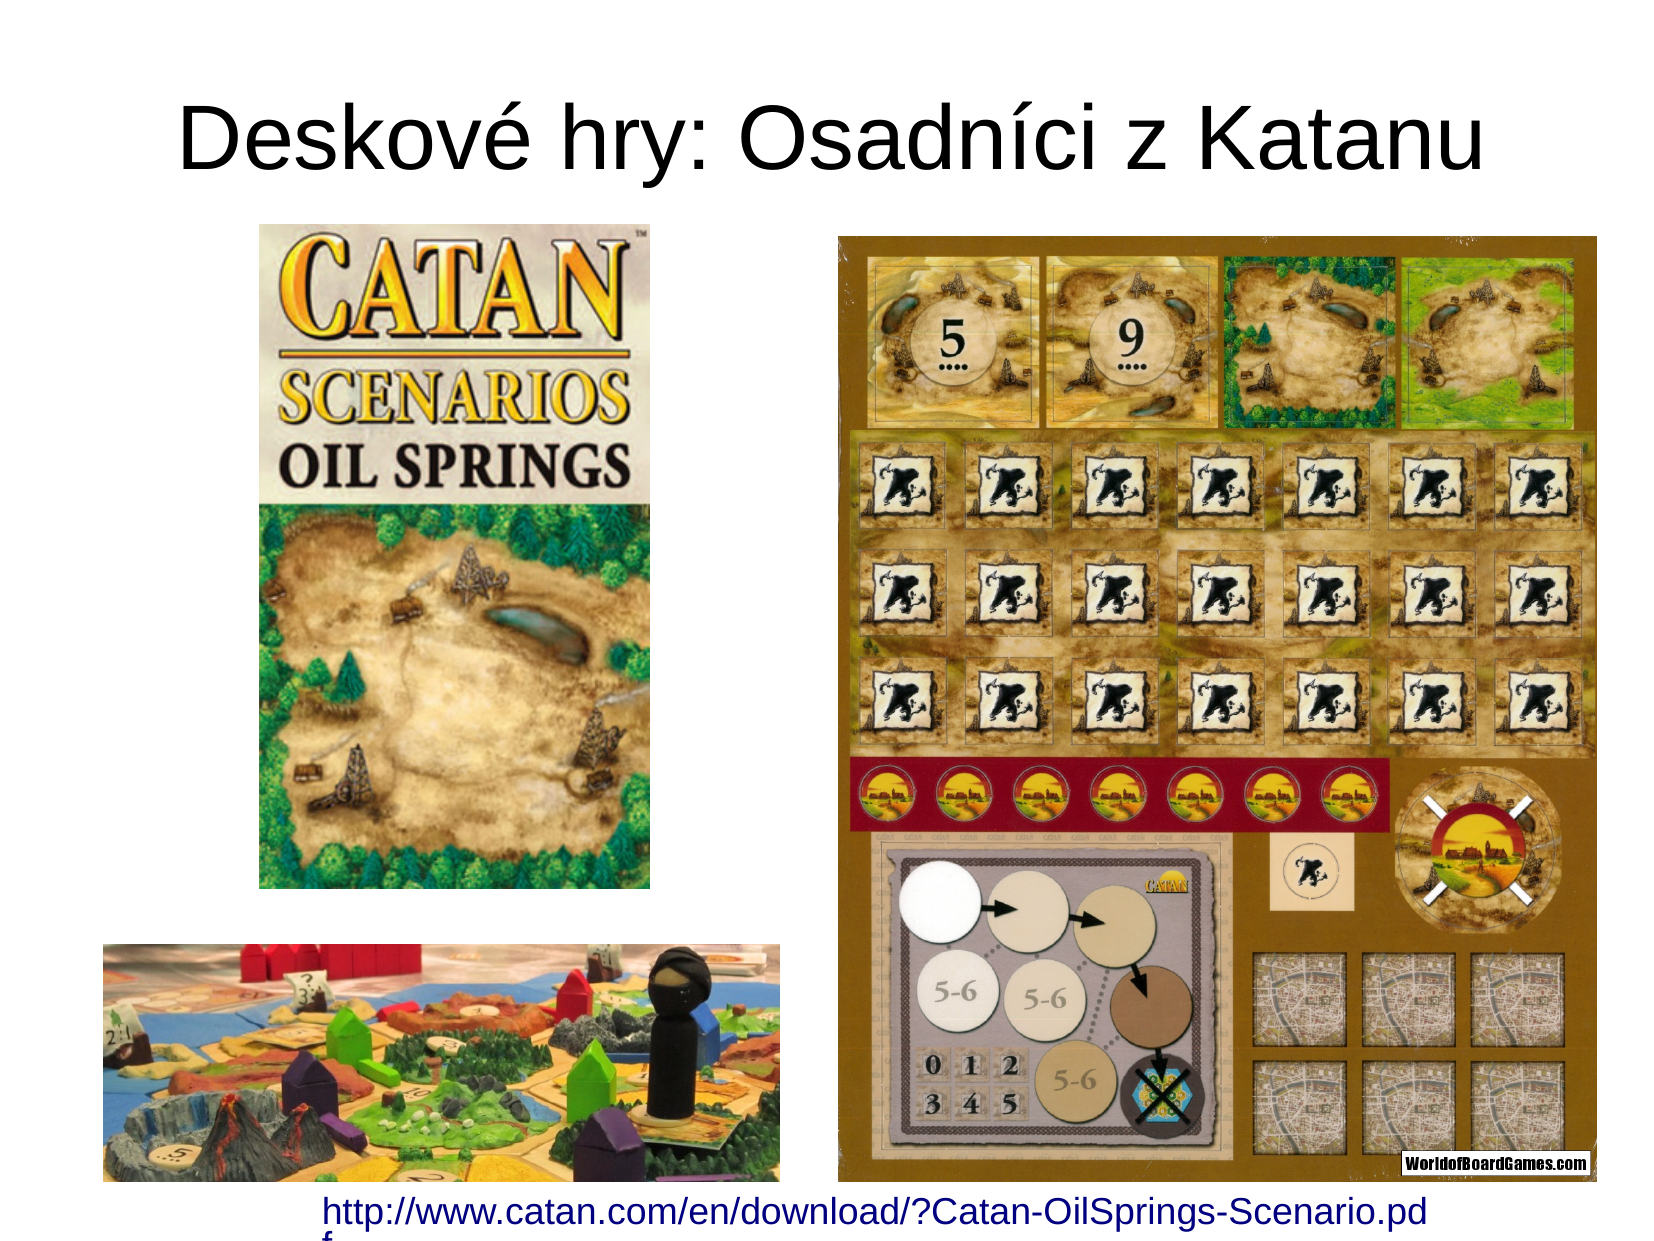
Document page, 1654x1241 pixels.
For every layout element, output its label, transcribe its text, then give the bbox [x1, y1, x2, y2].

picture [103, 944, 780, 1182]
title Deskové hry: Osadníci z Katanu [88, 76, 1577, 189]
picture [838, 236, 1597, 1182]
picture [259, 224, 650, 889]
text_box http://www.catan.com/en/download/?Catan-OilSprings-Scenario.pdf [307, 1183, 1454, 1241]
